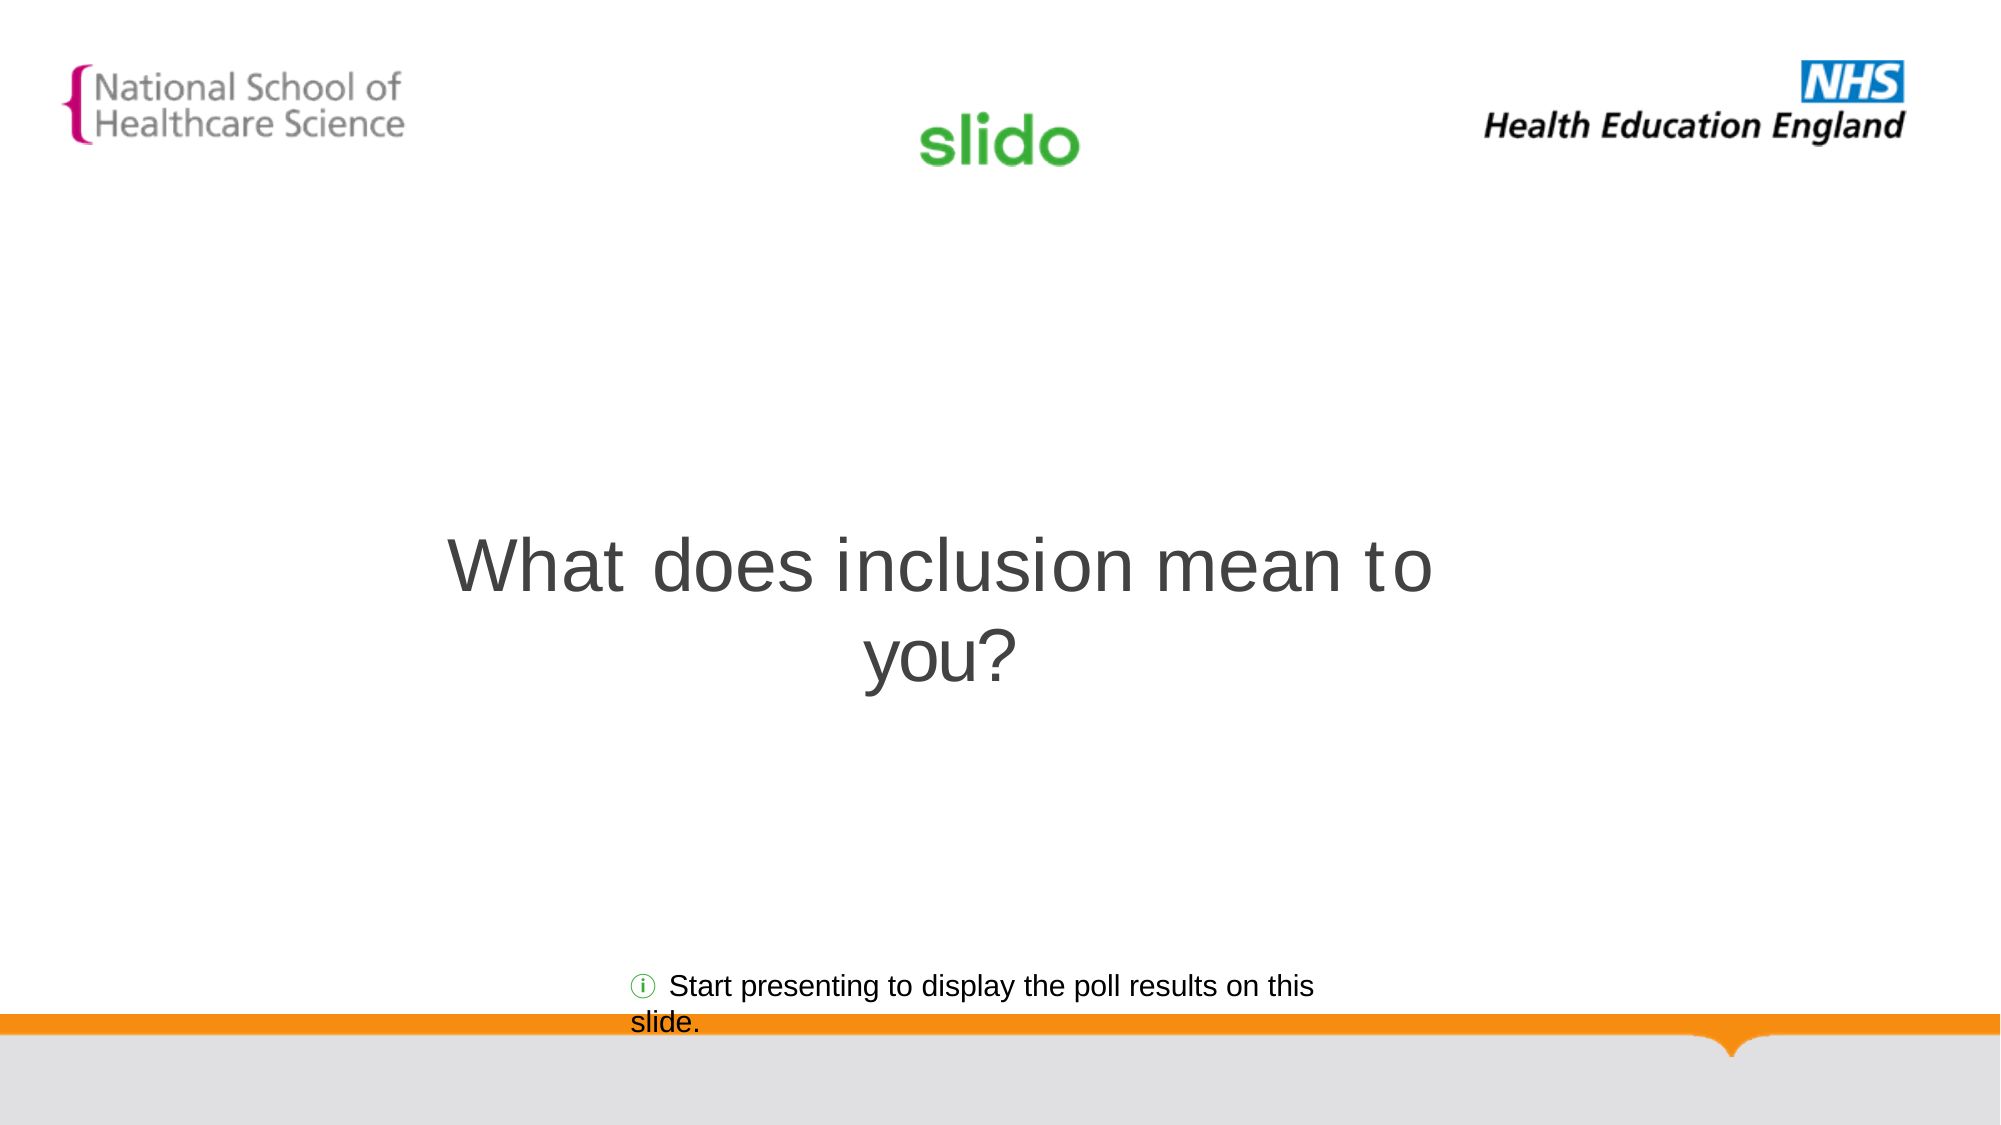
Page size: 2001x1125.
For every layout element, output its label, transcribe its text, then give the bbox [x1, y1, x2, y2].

title What does inclusion mean to you? [445, 514, 1555, 609]
picture [920, 111, 1081, 167]
text_box ⓘ Start presenting to display the poll results on this slide. [628, 964, 1372, 1005]
